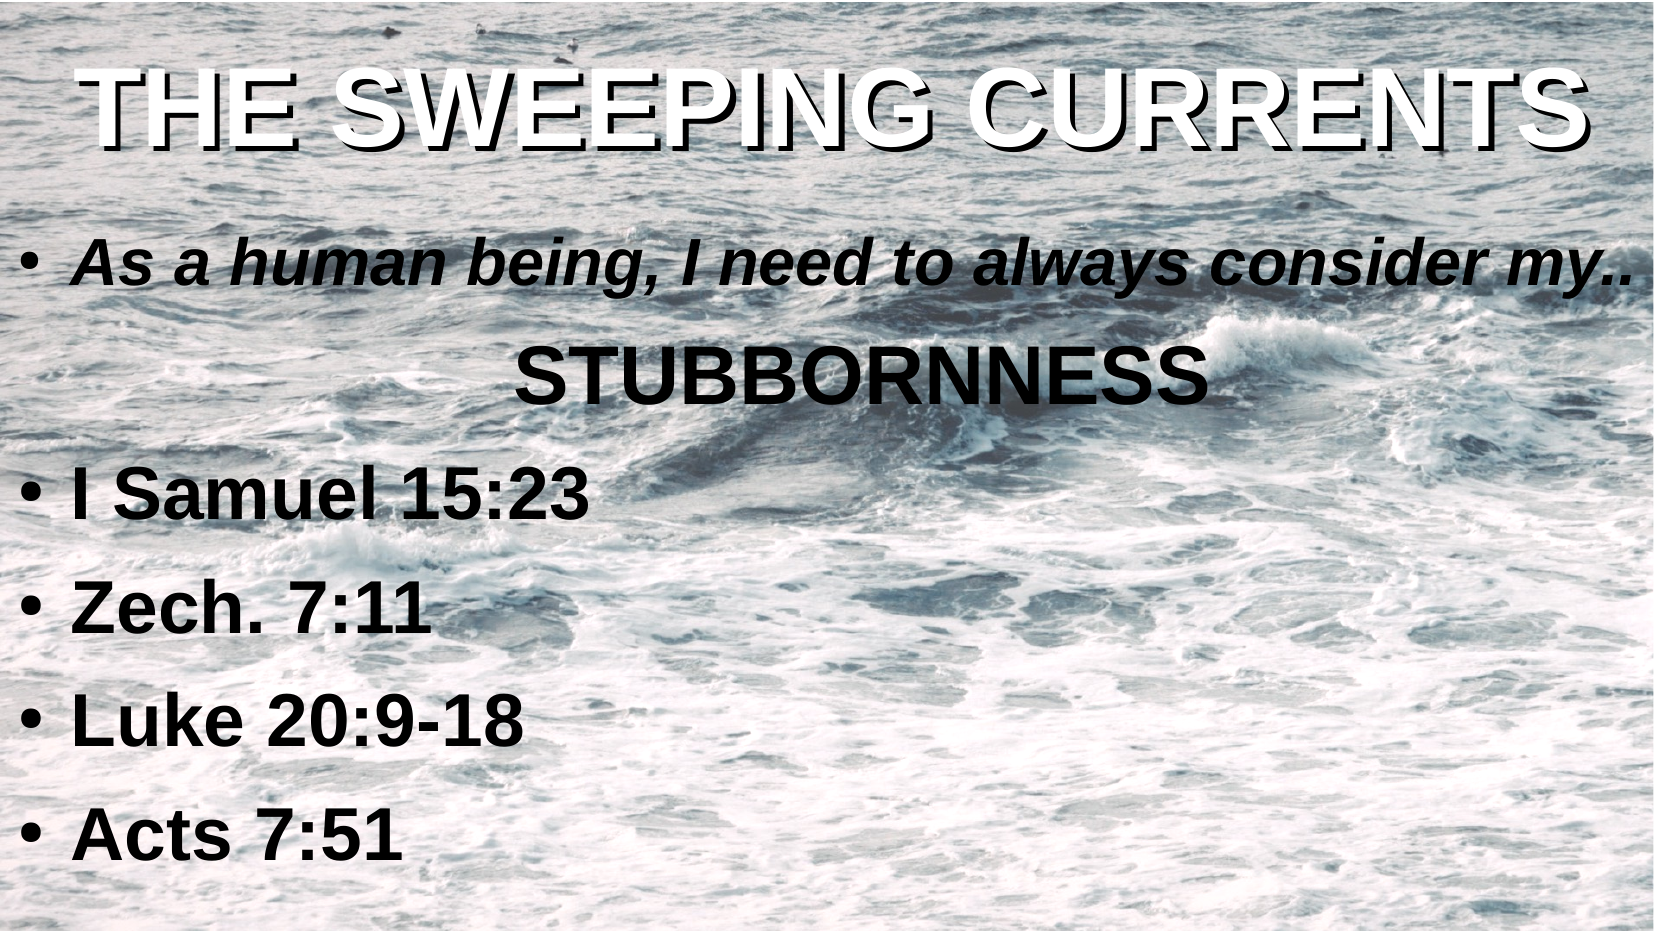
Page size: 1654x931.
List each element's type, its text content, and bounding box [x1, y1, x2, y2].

list As a human being, I need to always consider my.. STUBBORNNESS I Samuel 15:23 Zech. 7:11 Luke 20:9-18 Acts 7:51 [0, 225, 1654, 931]
picture [0, 2, 1654, 225]
title THE SWEEPING CURRENTS [30, 30, 1636, 186]
